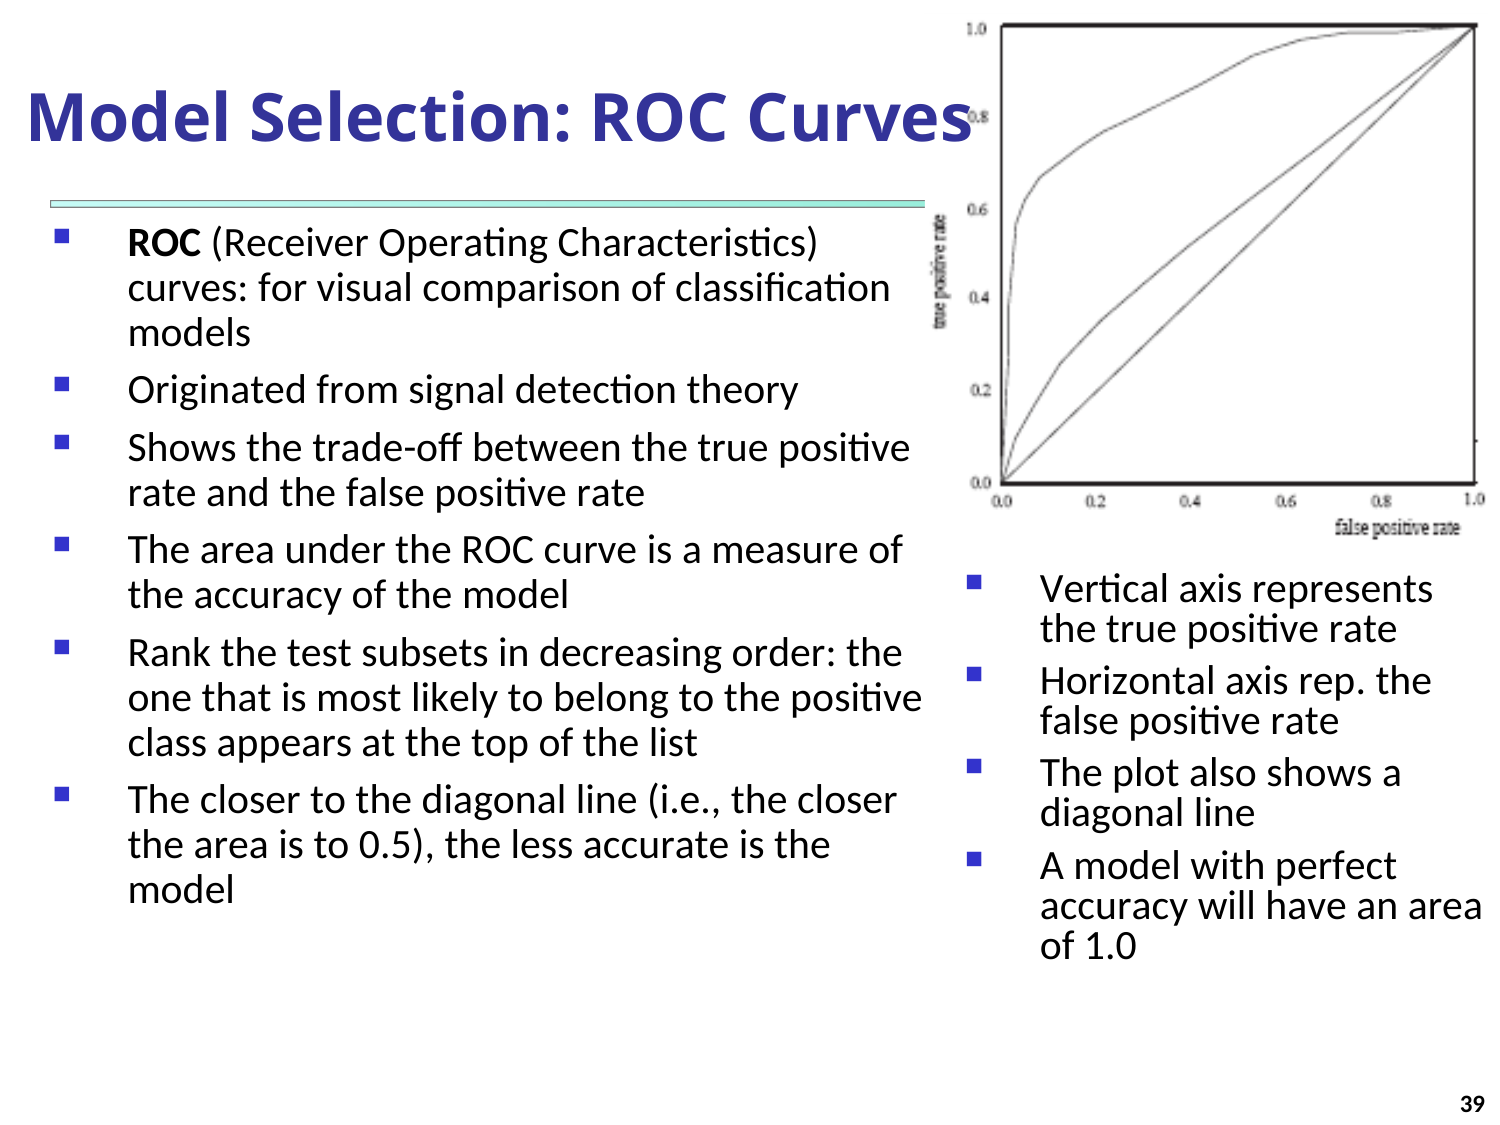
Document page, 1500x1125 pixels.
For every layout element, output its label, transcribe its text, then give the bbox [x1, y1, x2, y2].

text_box Vertical axis represents the true positive rate Horizontal axis rep. the false positive rate The plot also shows a diagonal line A model with perfect accuracy will have an area of 1.0 [949, 562, 1500, 1063]
text_box <number> [1187, 1062, 1500, 1125]
title Model Selection: ROC Curves [0, 0, 1026, 163]
picture [924, 12, 1488, 545]
list ROC (Receiver Operating Characteristics) curves: for visual comparison of classification models Originated from signal detection theory Shows the trade-off between the true positive rate and the false positive rate The area under the ROC curve is a measure of the accuracy of the model Rank the test subsets in decreasing order: the one that is most likely to belong to the positive class appears at the top of the list The closer to the diagonal line (i.e., the closer the area is to 0.5), the less accurate is the model [37, 212, 951, 1075]
